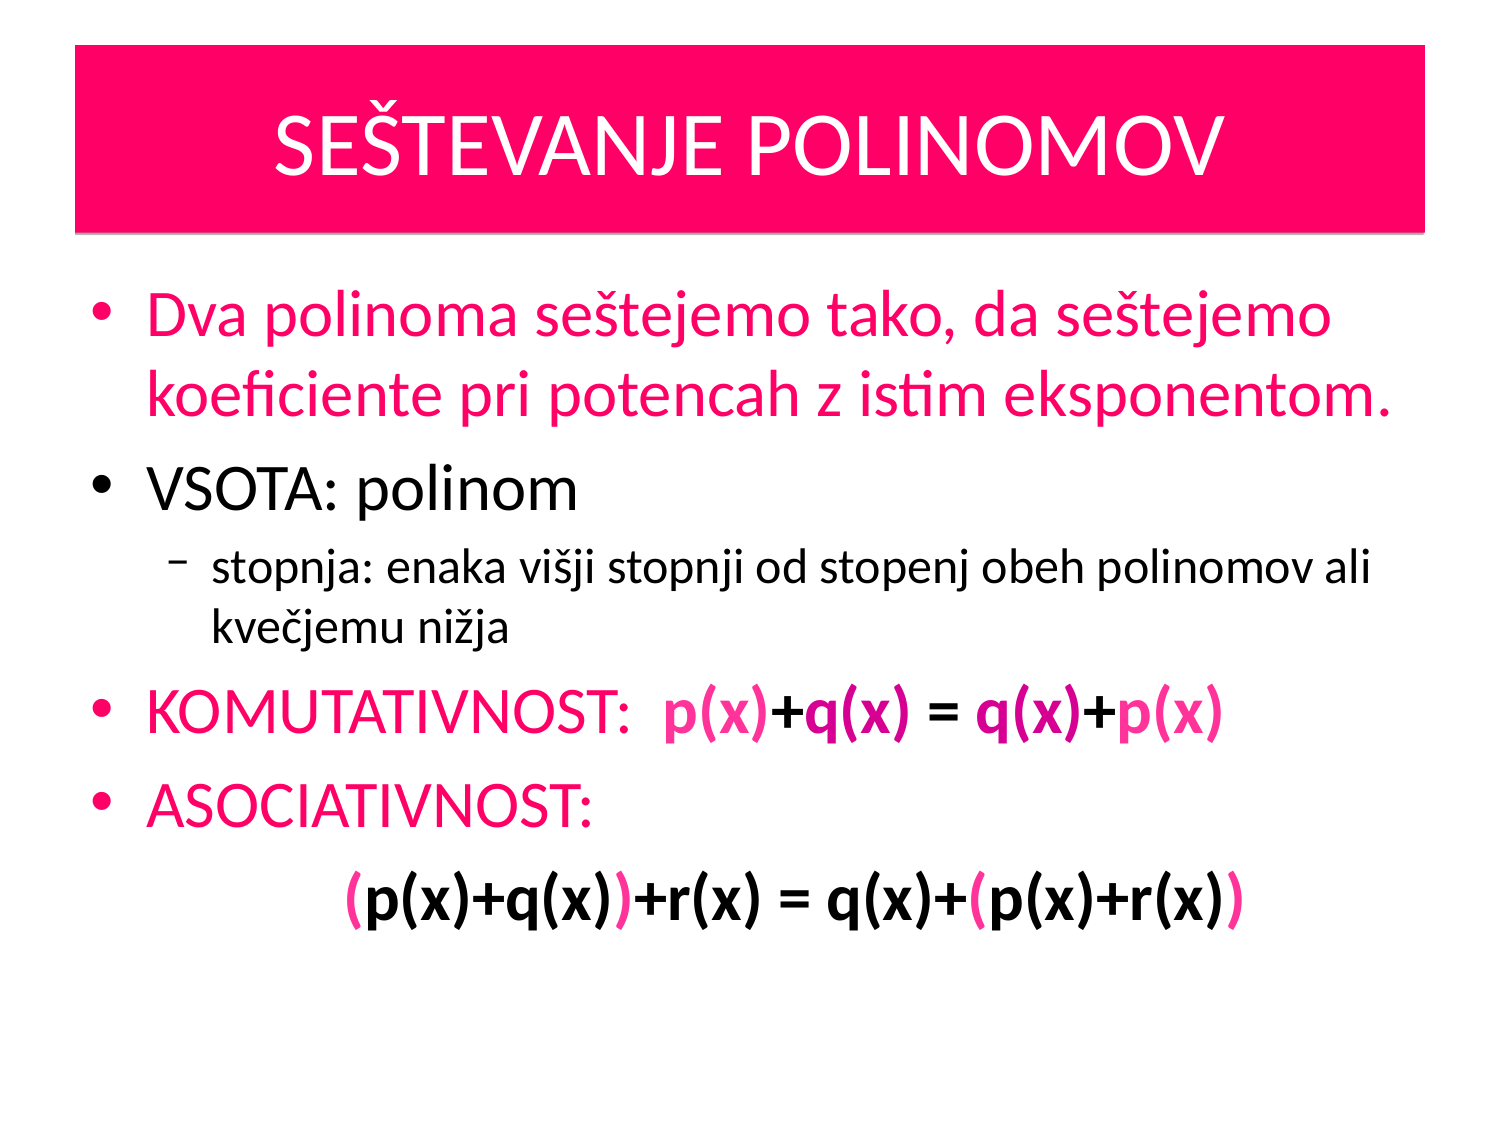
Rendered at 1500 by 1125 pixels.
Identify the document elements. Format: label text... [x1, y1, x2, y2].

list Dva polinoma seštejemo tako, da seštejemo koeficiente pri potencah z istim eksponentom. VSOTA: polinom stopnja: enaka višji stopnji od stopenj obeh polinomov ali kvečjemu nižja KOMUTATIVNOST: p(x)+q(x) = q(x)+p(x) ASOCIATIVNOST: (p(x)+q(x))+r(x) = q(x)+(p(x)+r(x)) [75, 262, 1425, 1005]
title SEŠTEVANJE POLINOMOV [75, 45, 1425, 233]
